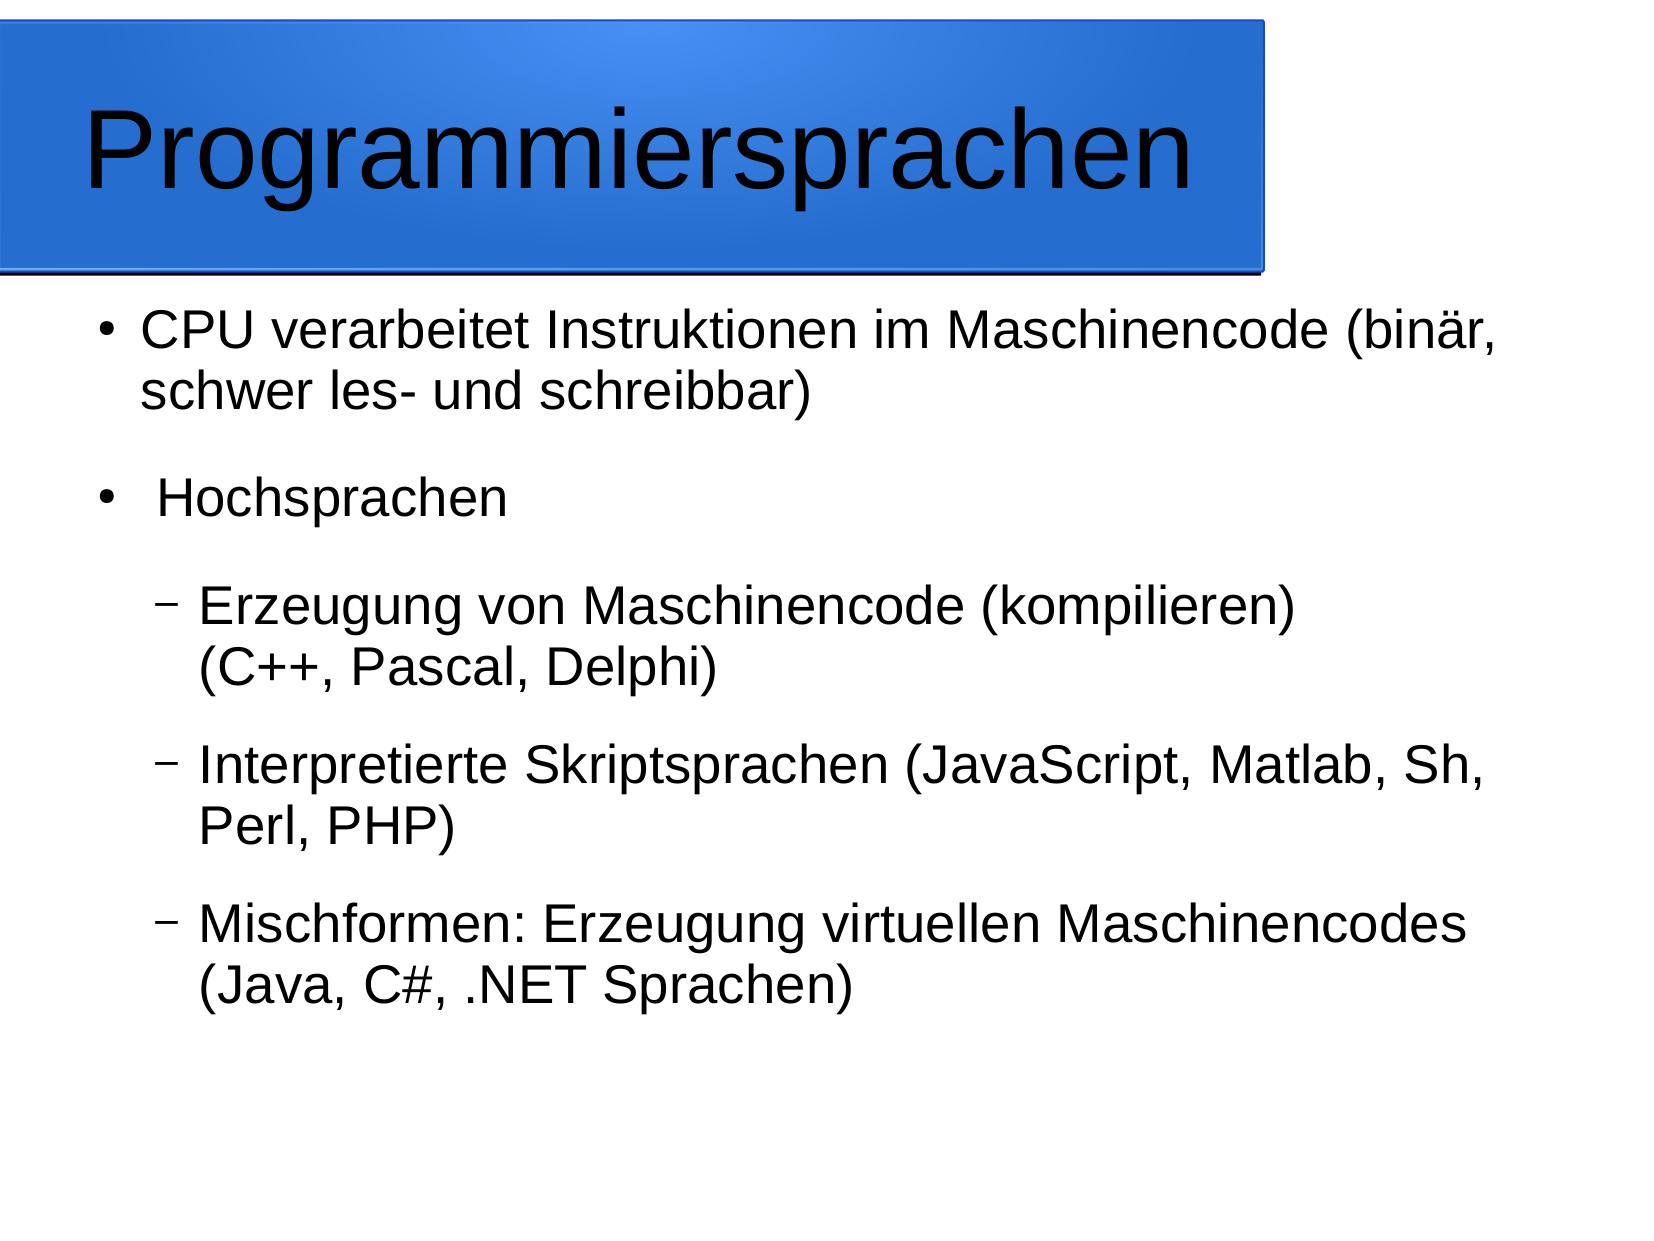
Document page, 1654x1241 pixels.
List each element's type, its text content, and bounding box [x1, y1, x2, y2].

list CPU verarbeitet Instruktionen im Maschinencode (binär, schwer les- und schreibbar) Hochsprachen Erzeugung von Maschinencode (kompilieren) (C++, Pascal, Delphi) Interpretierte Skriptsprachen (JavaScript, Matlab, Sh, Perl, PHP) Mischformen: Erzeugung virtuellen Maschinencodes (Java, C#, .NET Sprachen) [82, 299, 1571, 1019]
title Programmiersprachen [82, 47, 1235, 252]
